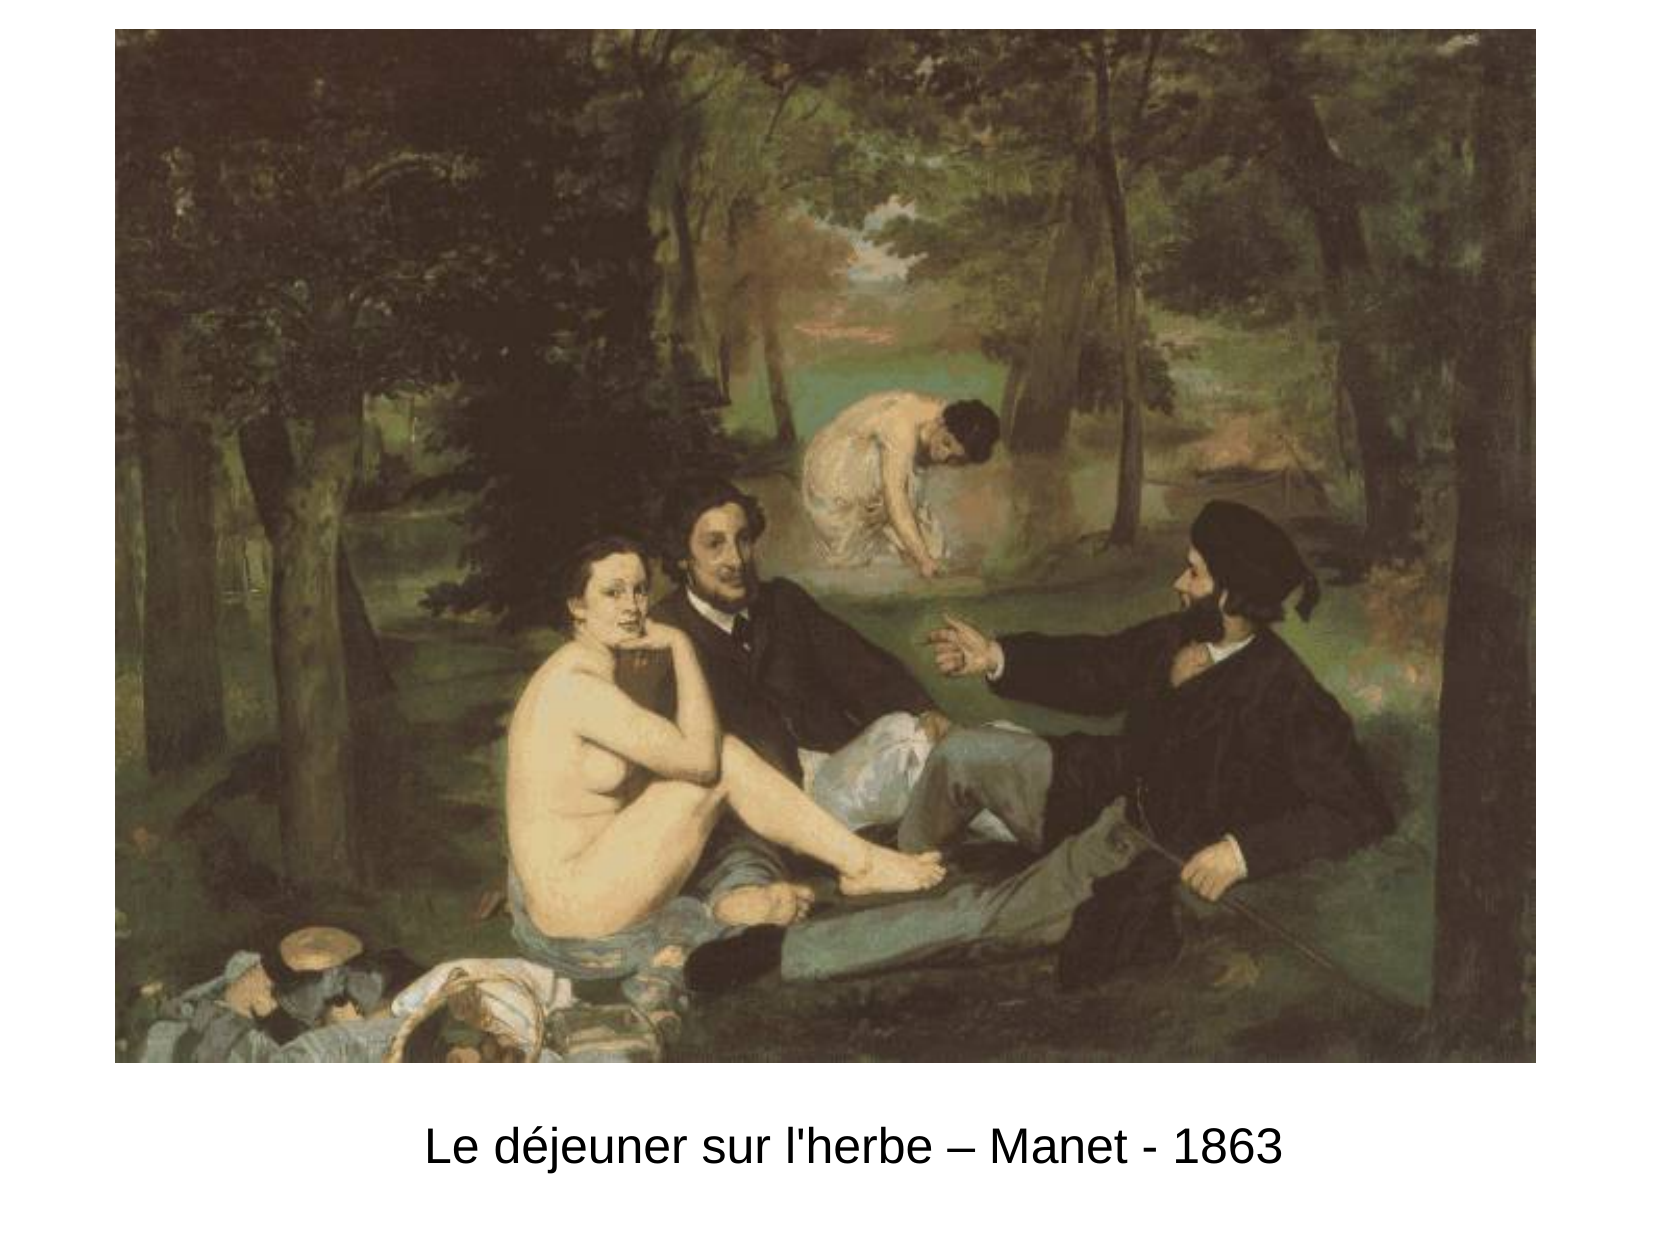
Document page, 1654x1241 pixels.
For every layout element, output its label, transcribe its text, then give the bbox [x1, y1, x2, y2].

text_box Le déjeuner sur l'herbe – Manet - 1863 [409, 1110, 1300, 1182]
picture [115, 29, 1536, 1063]
